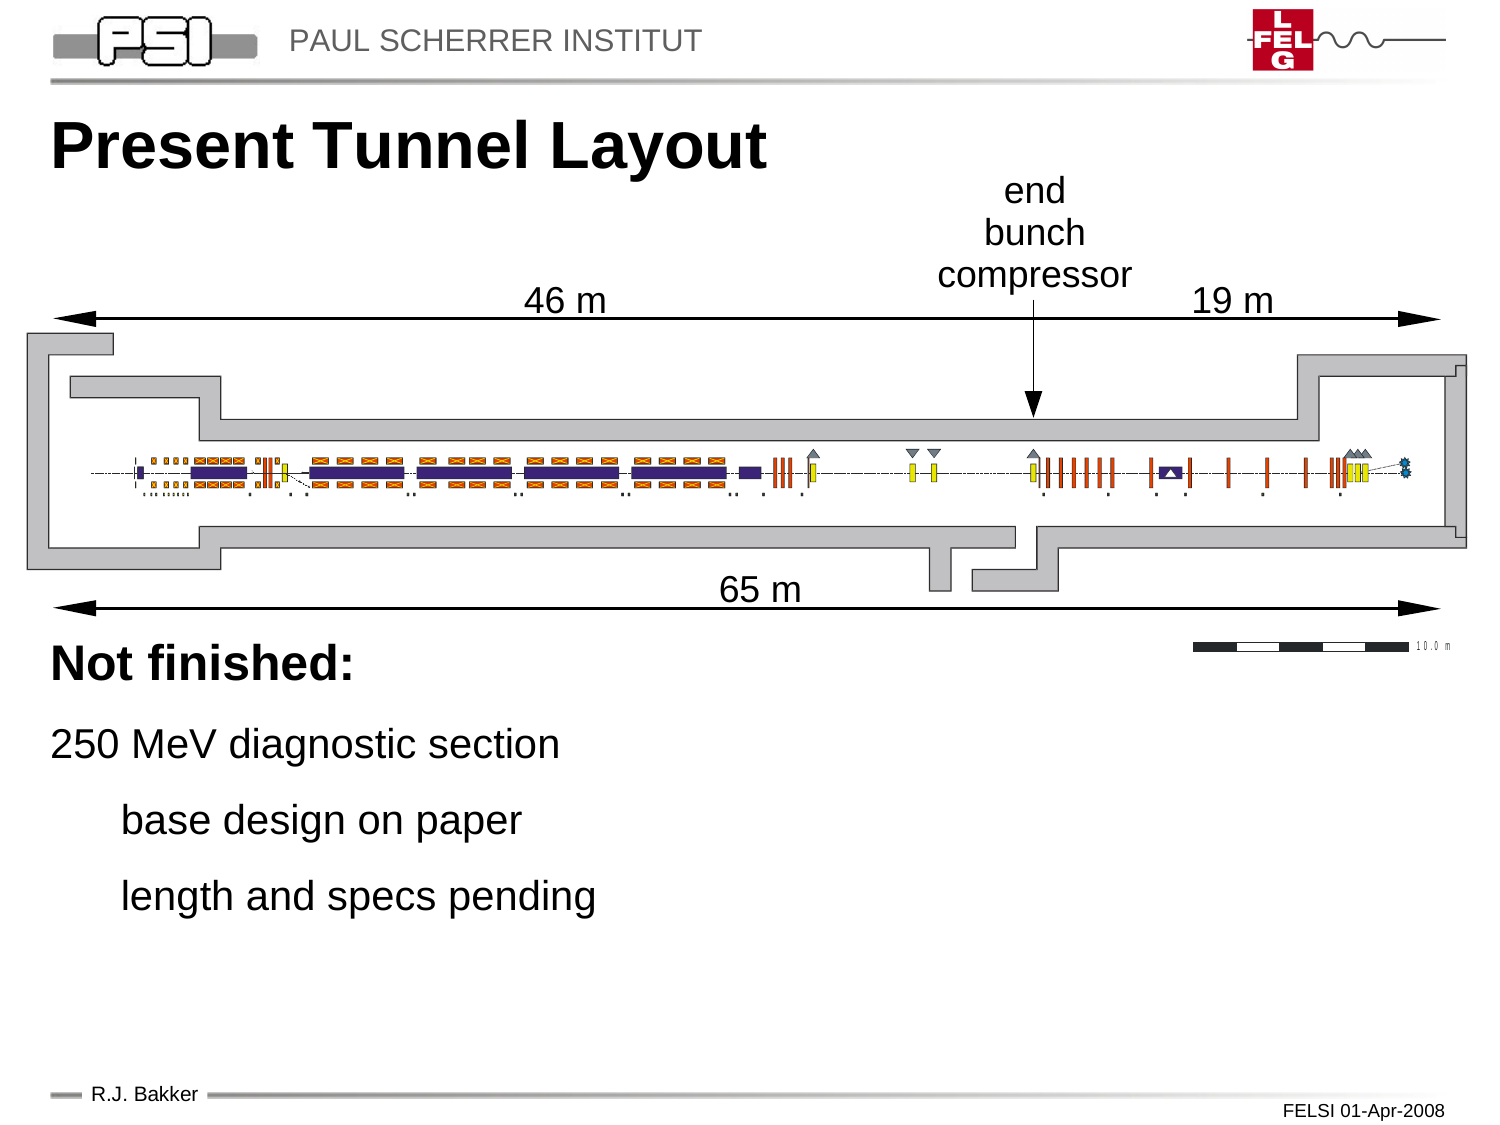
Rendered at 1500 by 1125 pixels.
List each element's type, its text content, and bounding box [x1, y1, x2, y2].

picture [52, 15, 260, 69]
title Present Tunnel Layout [50, 101, 1450, 190]
picture [1246, 8, 1447, 72]
text_box 46 m [509, 271, 623, 329]
picture [208, 1092, 1447, 1099]
picture [50, 78, 1447, 85]
text_box 19 m [1176, 271, 1290, 317]
text_box 19 m [1176, 320, 1290, 329]
picture [26, 332, 1468, 652]
picture [50, 1092, 82, 1099]
text_box 65 m [703, 561, 817, 618]
text_box end bunch compressor [922, 161, 1148, 303]
list Not finished: 250 MeV diagnostic section base design on paper length and specs pending [50, 629, 734, 1073]
